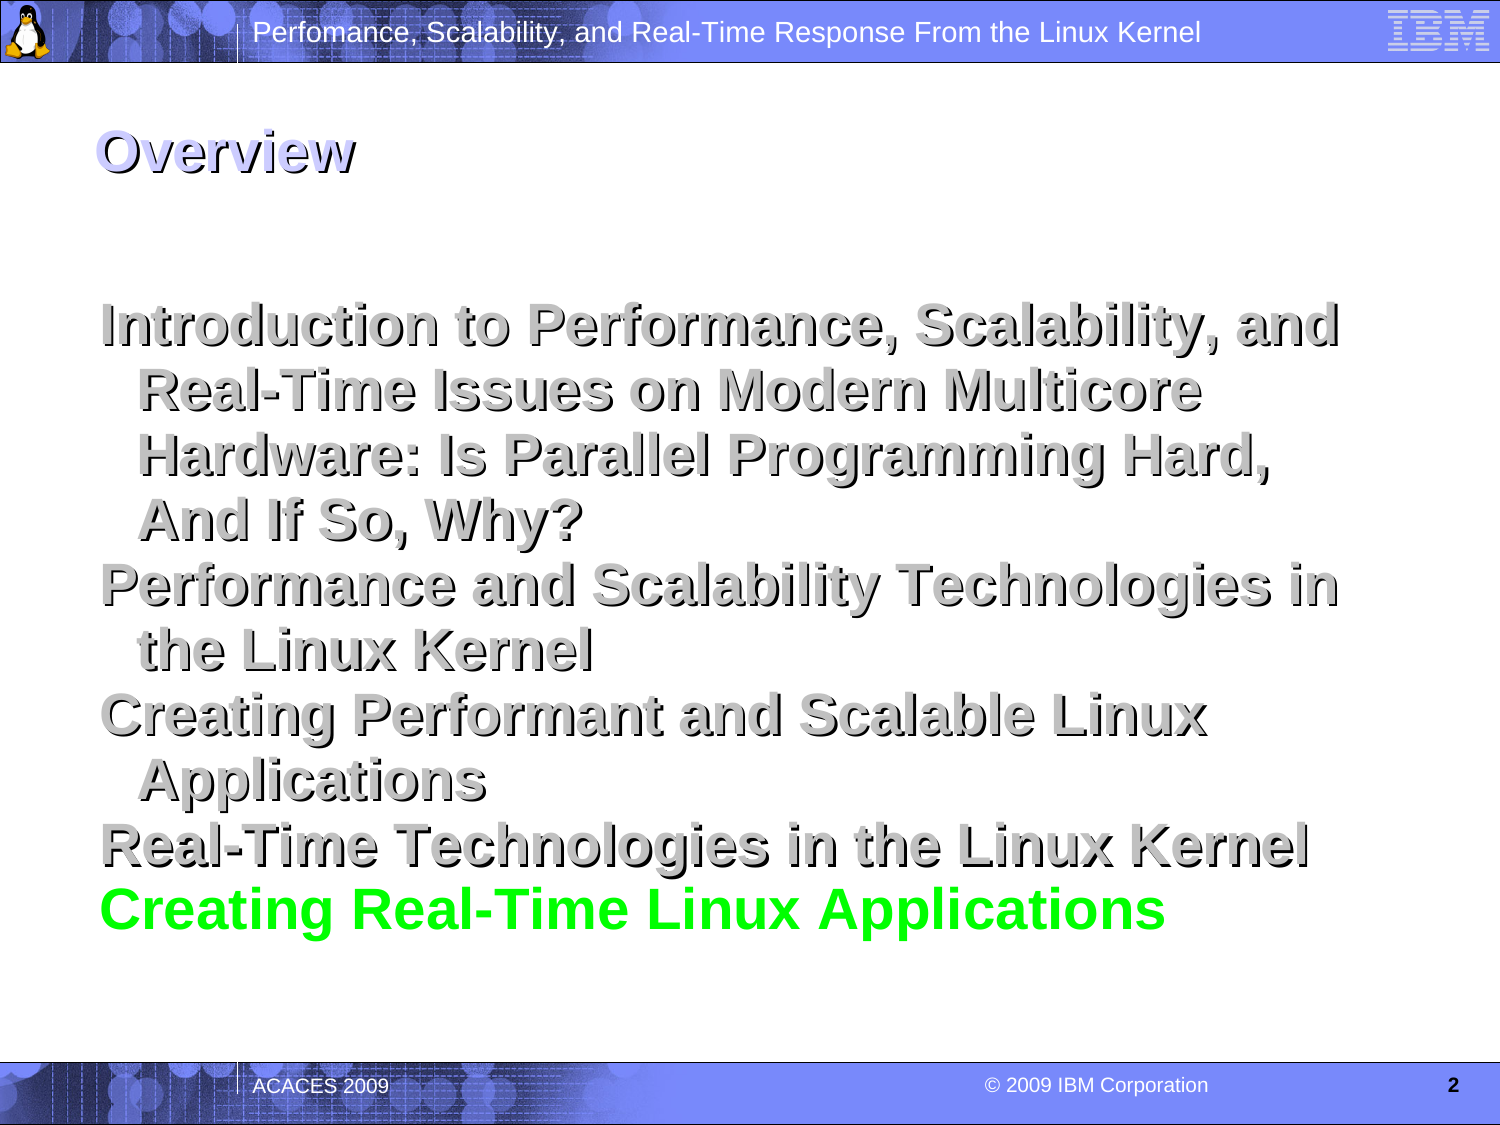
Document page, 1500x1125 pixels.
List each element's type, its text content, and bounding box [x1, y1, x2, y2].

picture [1, 1, 1500, 62]
picture [0, 1063, 1500, 1124]
list Introduction to Performance, Scalability, and Real-Time Issues on Modern Multicore Hardware: Is Parallel Programming Hard, And If So, Why? Performance and Scalability Technologies in the Linux Kernel Creating Performant and Scalable Linux Applications Real-Time Technologies in the Linux Kernel Creating Real-Time Linux Applications [99, 291, 1389, 1022]
title Overview [79, 116, 1433, 215]
